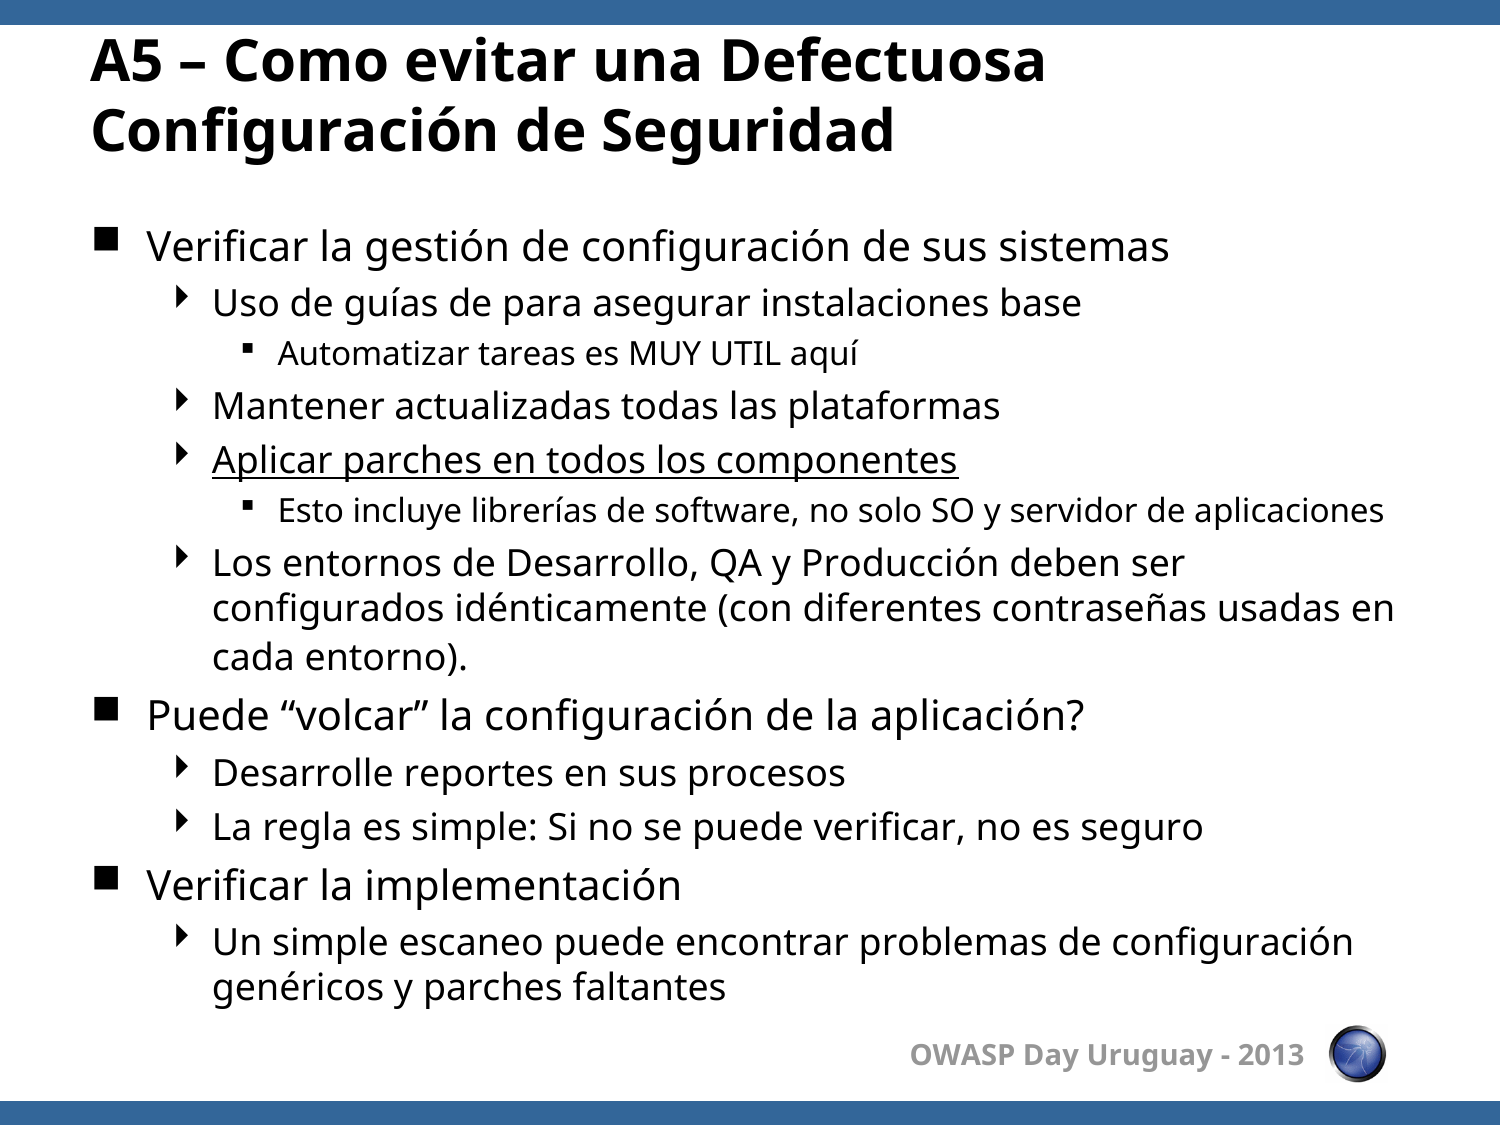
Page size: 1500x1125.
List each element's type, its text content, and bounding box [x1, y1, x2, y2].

title A5 – Como evitar una Defectuosa Configuración de Seguridad [75, 15, 1426, 171]
list Verificar la gestión de configuración de sus sistemas Uso de guías de para asegurar instalaciones base Automatizar tareas es MUY UTIL aquí Mantener actualizadas todas las plataformas Aplicar parches en todos los componentes Esto incluye librerías de software, no solo SO y servidor de aplicaciones Los entornos de Desarrollo, QA y Producción deben ser configurados idénticamente (con diferentes contraseñas usadas en cada entorno). Puede “volcar” la configuración de la aplicación? Desarrolle reportes en sus procesos La regla es simple: Si no se puede verificar, no es seguro Verificar la implementación Un simple escaneo puede encontrar problemas de configuración genéricos y parches faltantes [75, 212, 1426, 1081]
